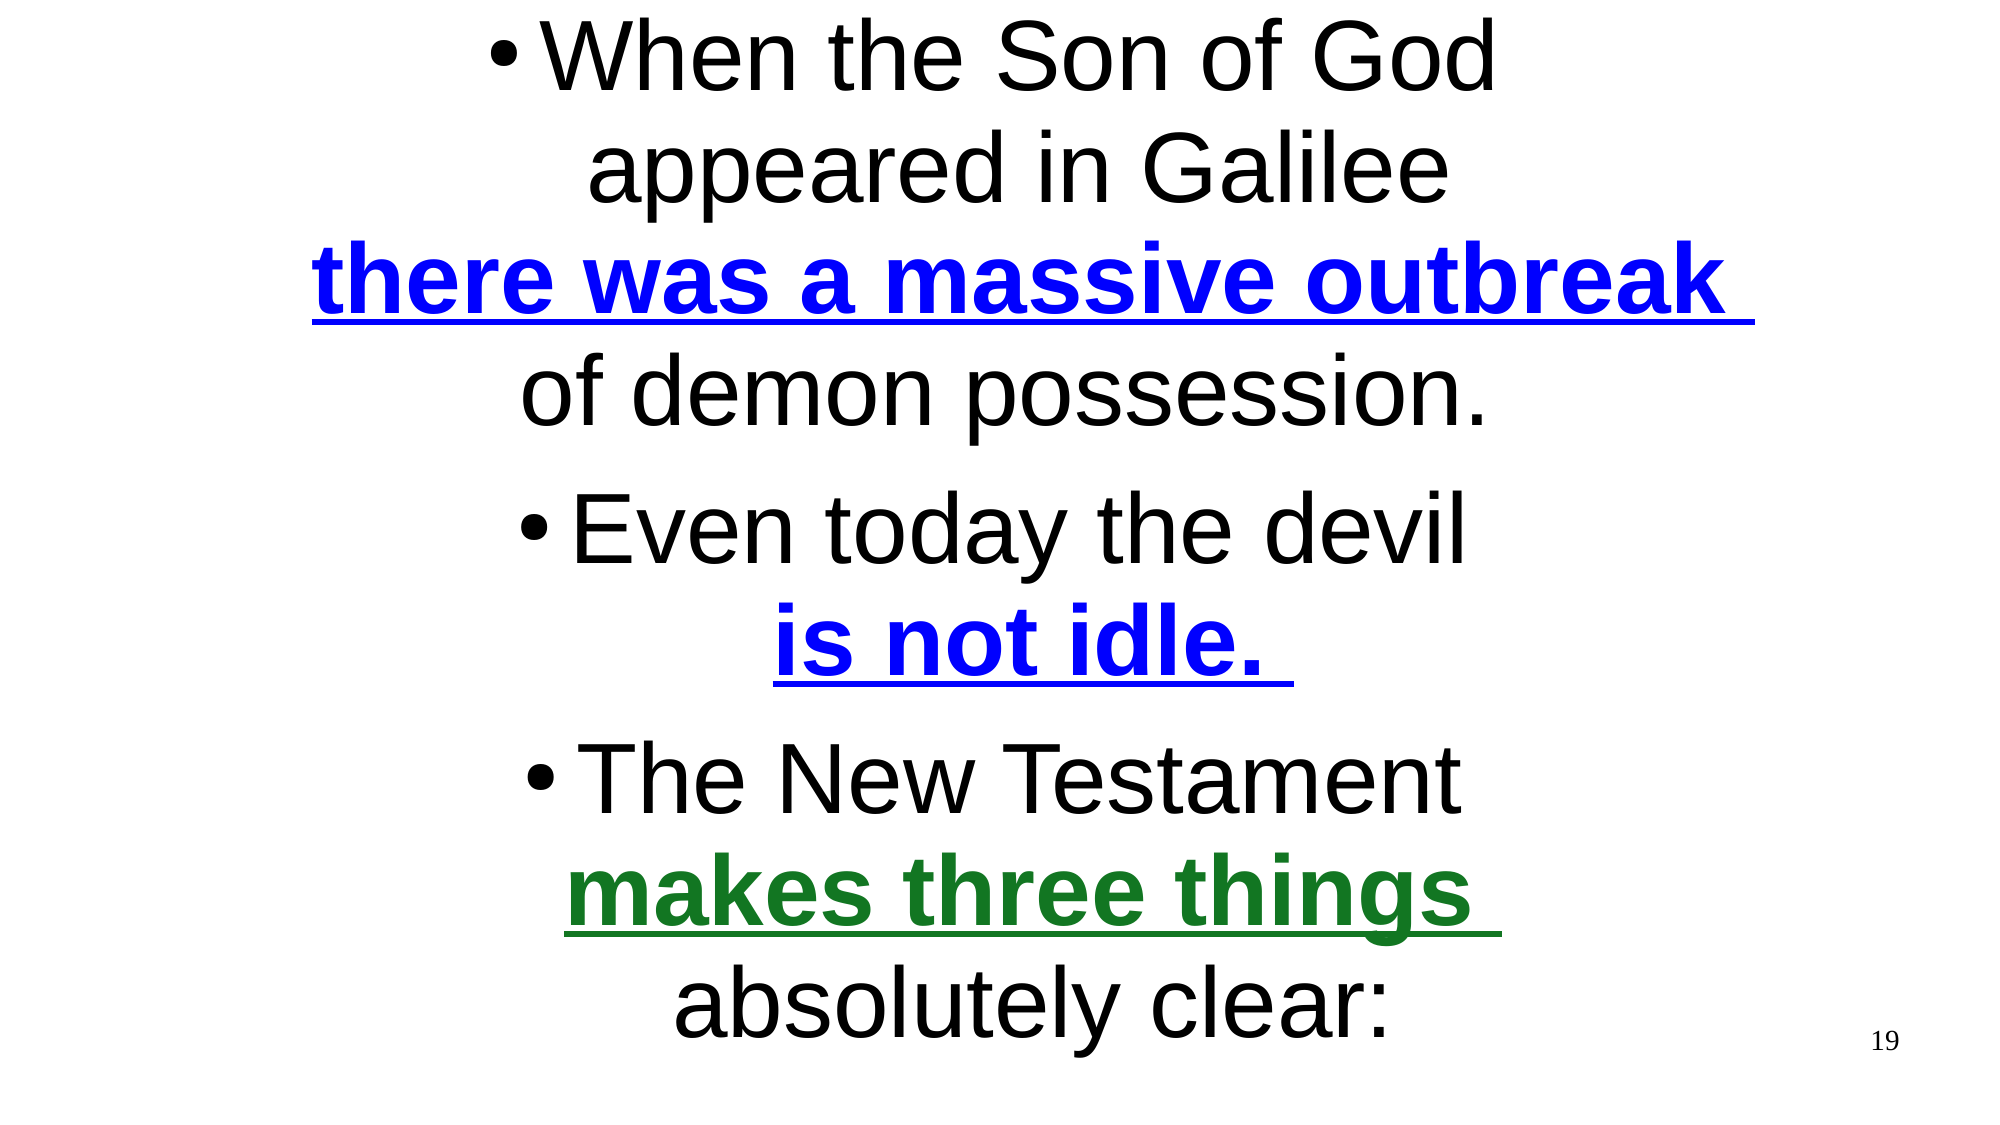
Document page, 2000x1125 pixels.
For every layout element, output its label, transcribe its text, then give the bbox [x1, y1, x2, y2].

list When the Son of God appeared in Galilee there was a massive outbreak of demon possession. Even today the devil is not idle. The New Testament makes three things absolutely clear: [0, 0, 1996, 1123]
